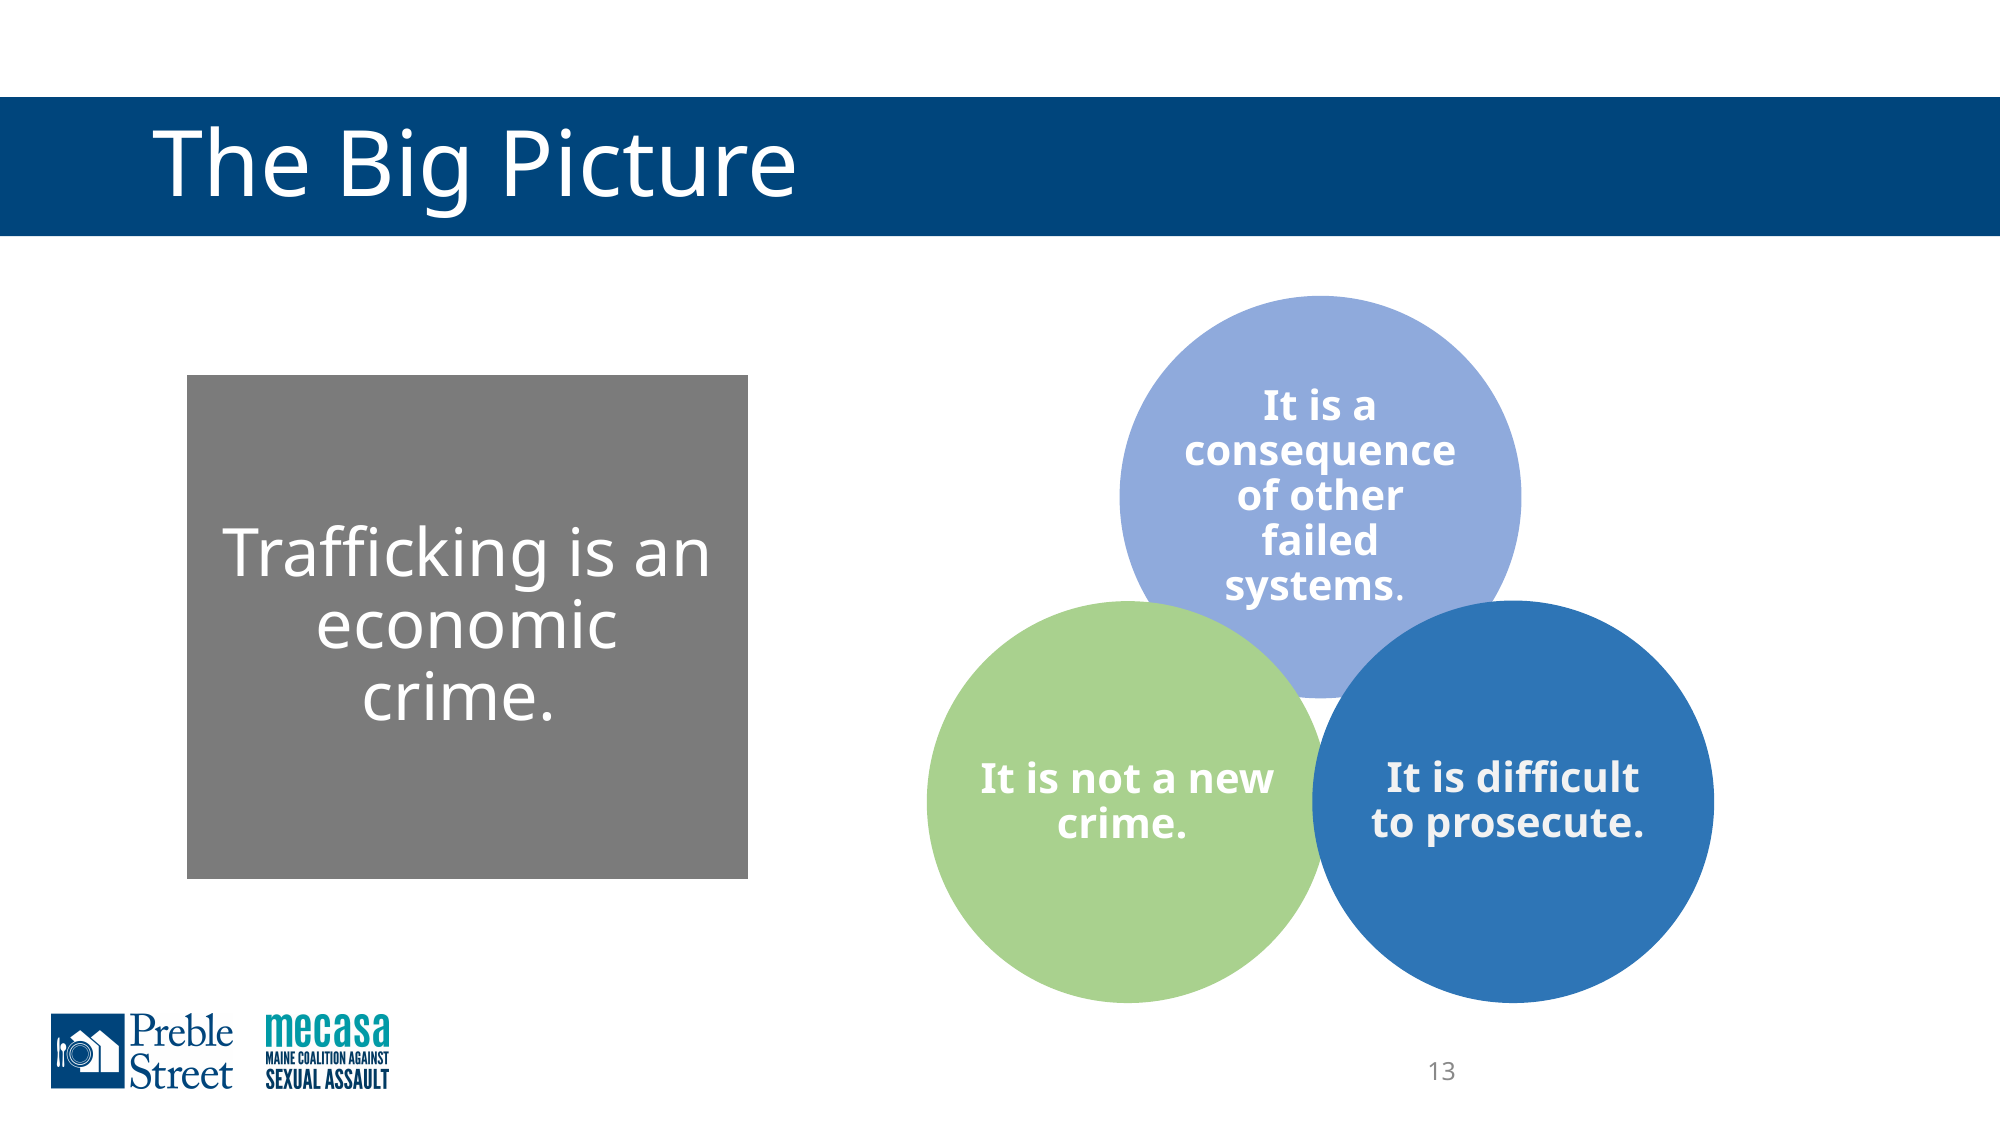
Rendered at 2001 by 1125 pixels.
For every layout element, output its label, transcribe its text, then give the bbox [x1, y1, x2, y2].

text_box Trafficking is an economic crime. [200, 389, 735, 866]
text_box It is a consequence of other failed systems. [1119, 295, 1522, 699]
slide_number 13 [1412, 1042, 1863, 1103]
text_box It is not a new crime. [926, 601, 1320, 1004]
title The Big Picture [137, 57, 1863, 276]
text_box It is difficult to prosecute. [1312, 600, 1715, 1004]
